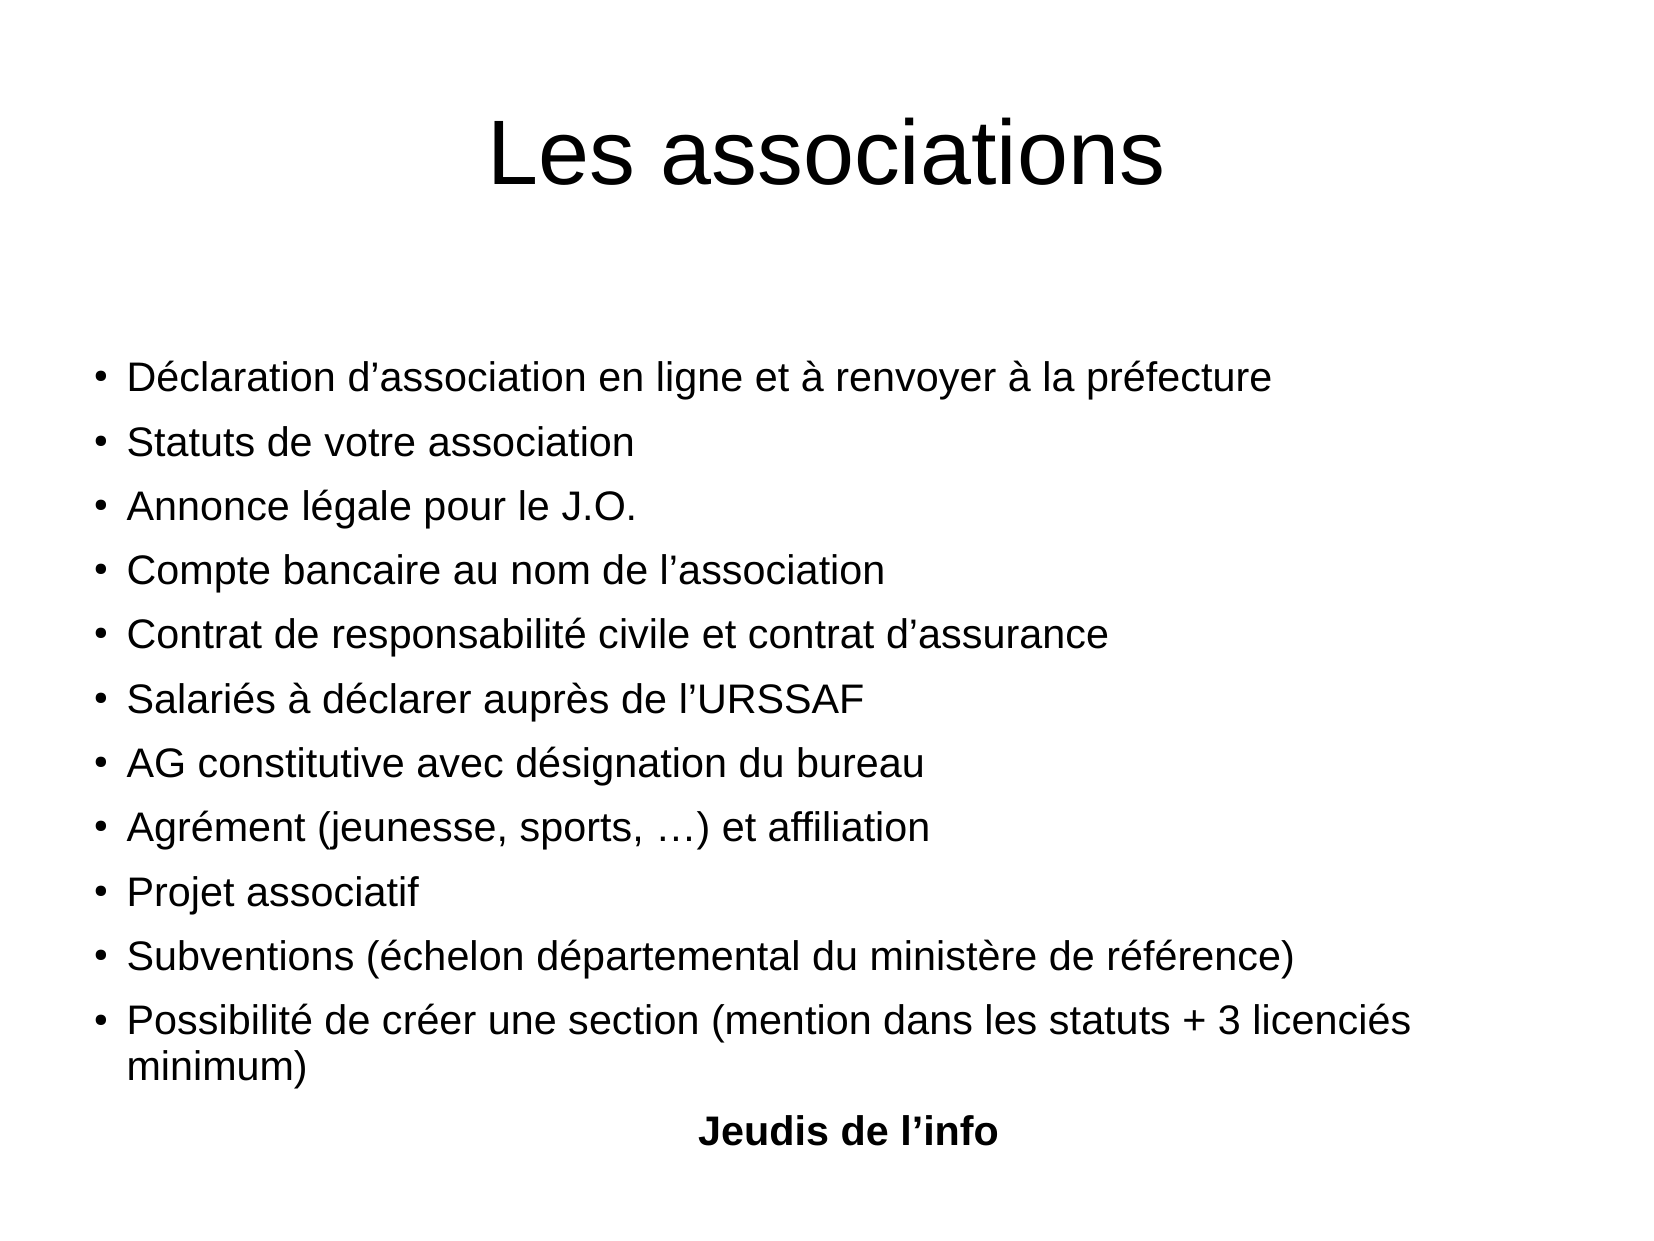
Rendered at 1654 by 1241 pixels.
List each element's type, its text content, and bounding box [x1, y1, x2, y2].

list Déclaration d’association en ligne et à renvoyer à la préfecture Statuts de votre association Annonce légale pour le J.O. Compte bancaire au nom de l’association Contrat de responsabilité civile et contrat d’assurance Salariés à déclarer auprès de l’URSSAF AG constitutive avec désignation du bureau Agrément (jeunesse, sports, …) et affiliation Projet associatif Subventions (échelon départemental du ministère de référence) Possibilité de créer une section (mention dans les statuts + 3 licenciés minimum) Jeudis de l’info [82, 290, 1571, 1158]
title Les associations [82, 49, 1571, 257]
